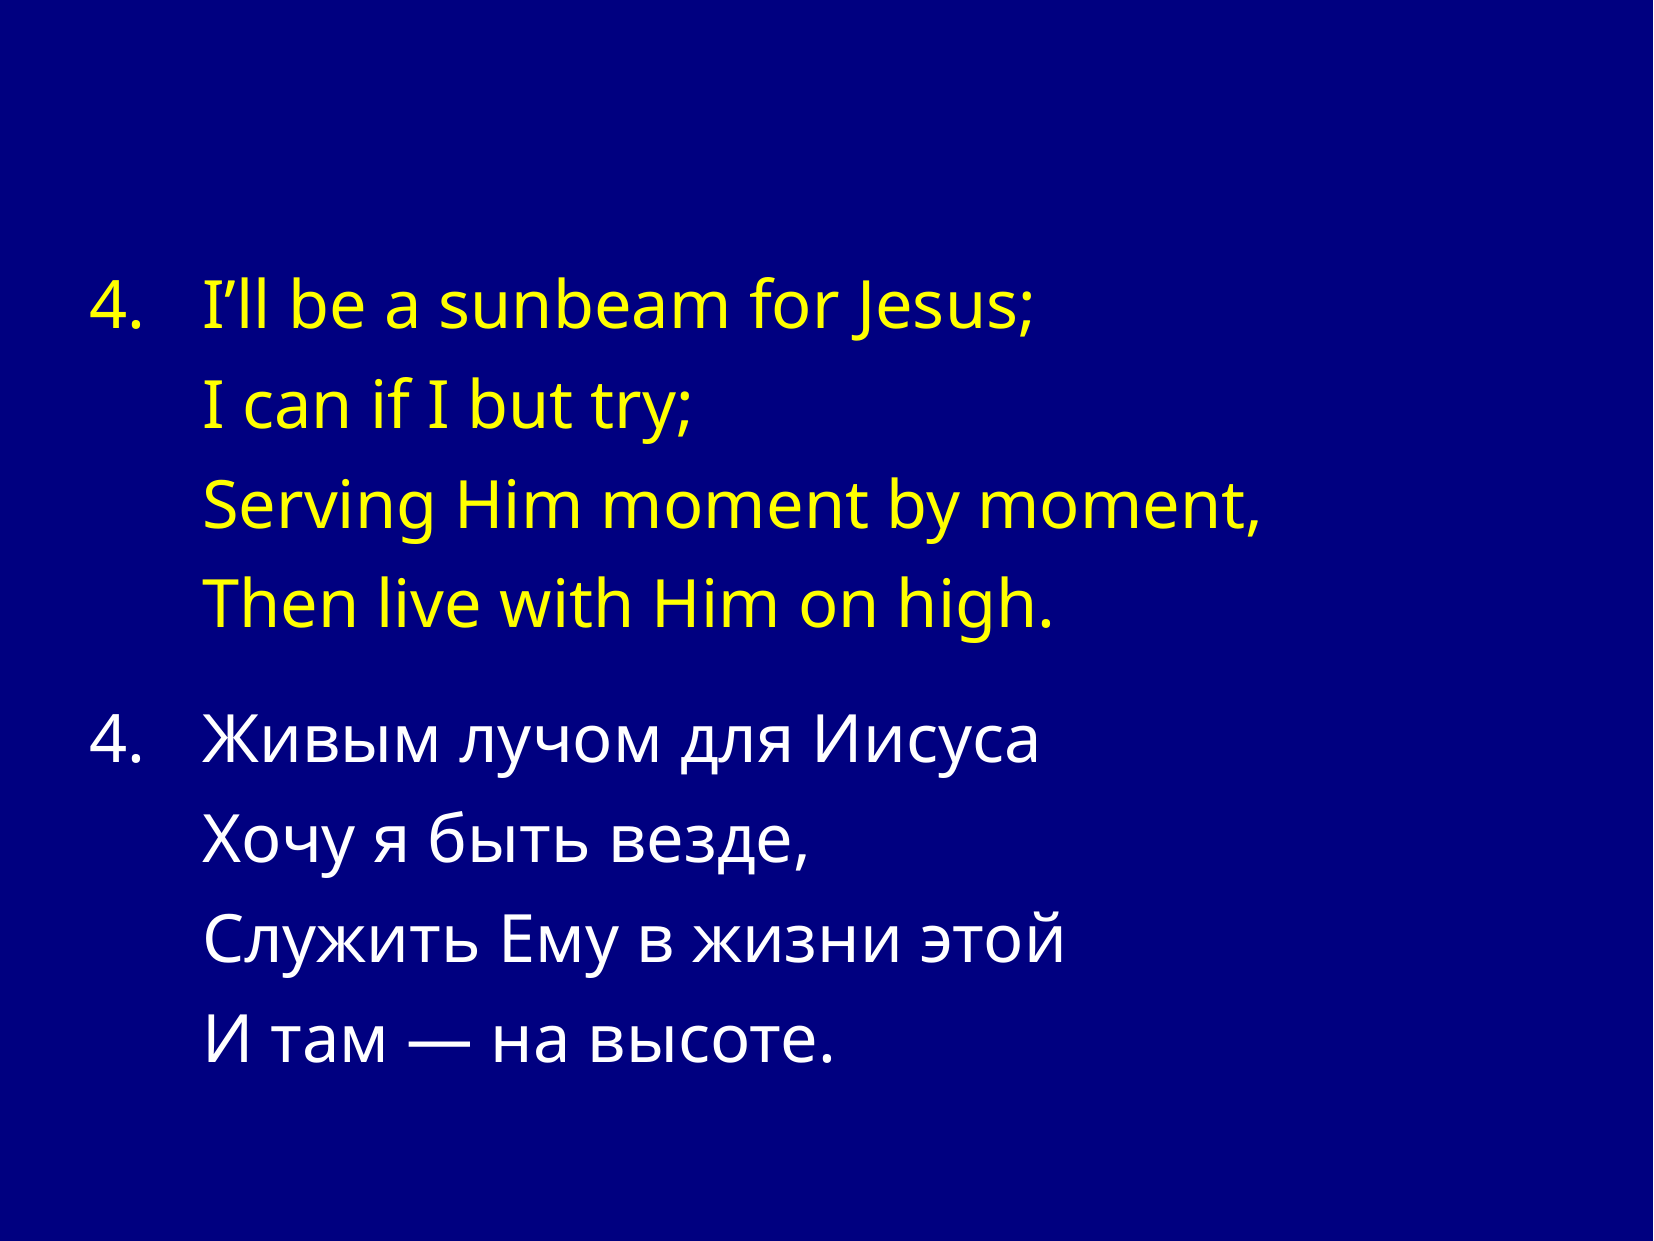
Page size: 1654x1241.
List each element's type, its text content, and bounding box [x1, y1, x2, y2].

text_box 4. Живым лучом для Иисуса Хочу я быть везде, Служить Ему в жизни этой И там — на высоте. [75, 675, 1576, 1163]
text_box 4. I’ll be a sunbeam for Jesus; I can if I but try; Serving Him moment by moment, Then live with Him on high. [75, 150, 1576, 638]
